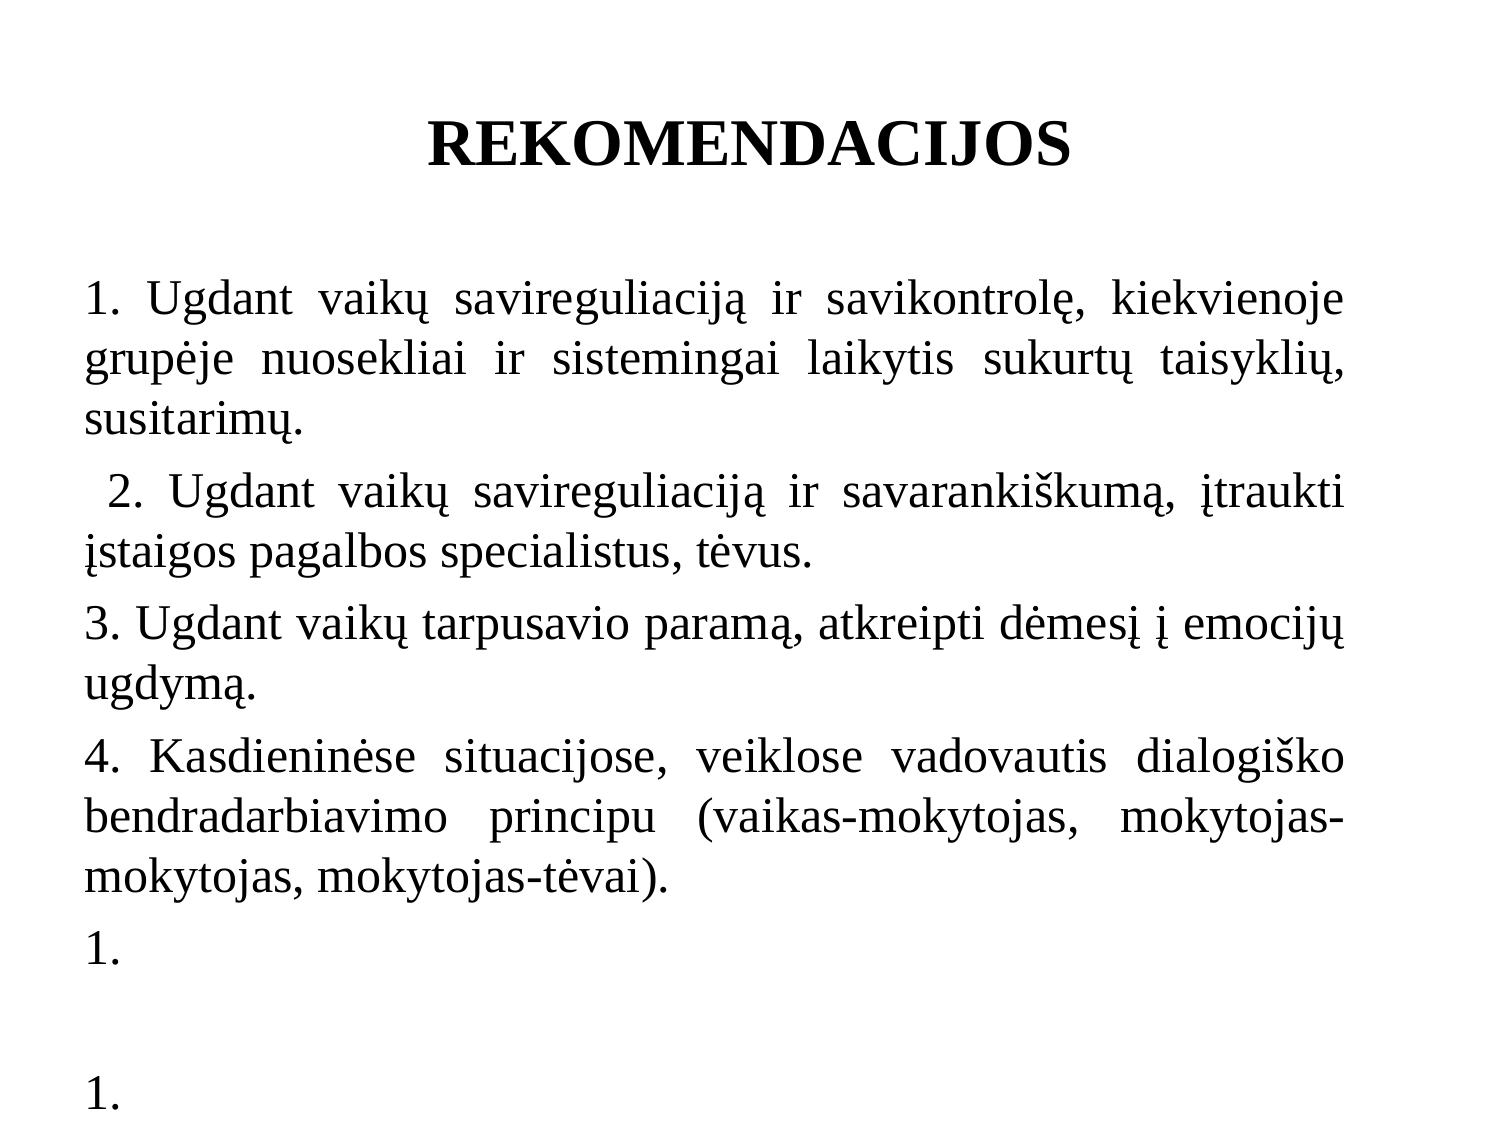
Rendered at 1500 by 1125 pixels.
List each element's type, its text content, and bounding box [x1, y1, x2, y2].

list 1. Ugdant vaikų savireguliaciją ir savikontrolę, kiekvienoje grupėje nuosekliai ir sistemingai laikytis sukurtų taisyklių, susitarimų. 2. Ugdant vaikų savireguliaciją ir savarankiškumą, įtraukti įstaigos pagalbos specialistus, tėvus. 3. Ugdant vaikų tarpusavio paramą, atkreipti dėmesį į emocijų ugdymą. 4. Kasdieninėse situacijose, veiklose vadovautis dialogiško bendradarbiavimo principu (vaikas-mokytojas, mokytojas-mokytojas, mokytojas-tėvai). [69, 184, 1420, 1005]
title REKOMENDACIJOS [75, 45, 1426, 233]
